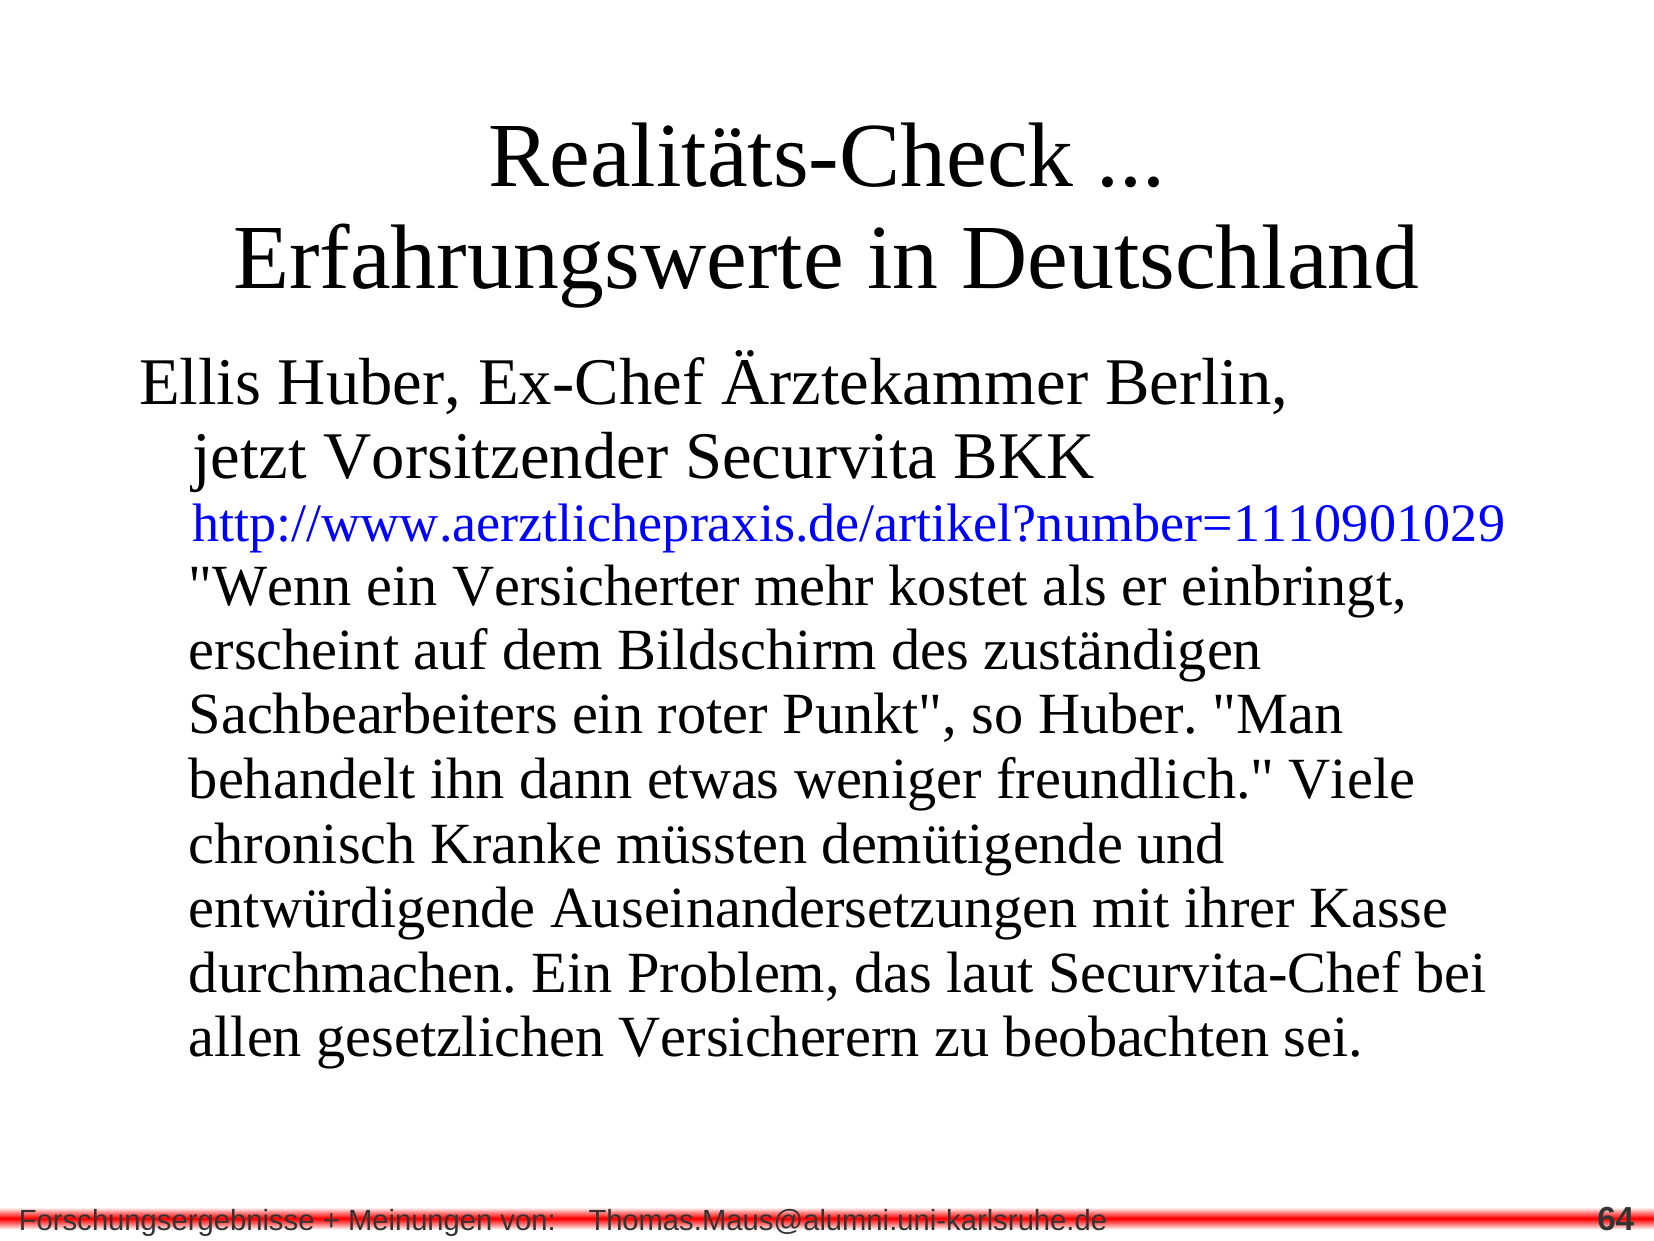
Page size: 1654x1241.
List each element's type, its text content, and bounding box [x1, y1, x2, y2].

title Realitäts-Check ... Erfahrungswerte in Deutschland [121, 95, 1534, 318]
list Ellis Huber, Ex-Chef Ärztekammer Berlin, jetzt Vorsitzender Securvita BKK http://www.aerztlichepraxis.de/artikel?number=1110901029 "Wenn ein Versicherter mehr kostet als er einbringt, erscheint auf dem Bildschirm des zuständigen Sachbearbeiters ein roter Punkt", so Huber. "Man behandelt ihn dann etwas weniger freundlich." Viele chronisch Kranke müssten demütigende und entwürdigende Auseinandersetzungen mit ihrer Kasse durchmachen. Ein Problem, das laut Securvita-Chef bei allen gesetzlichen Versicherern zu beobachten sei. [121, 344, 1534, 1136]
